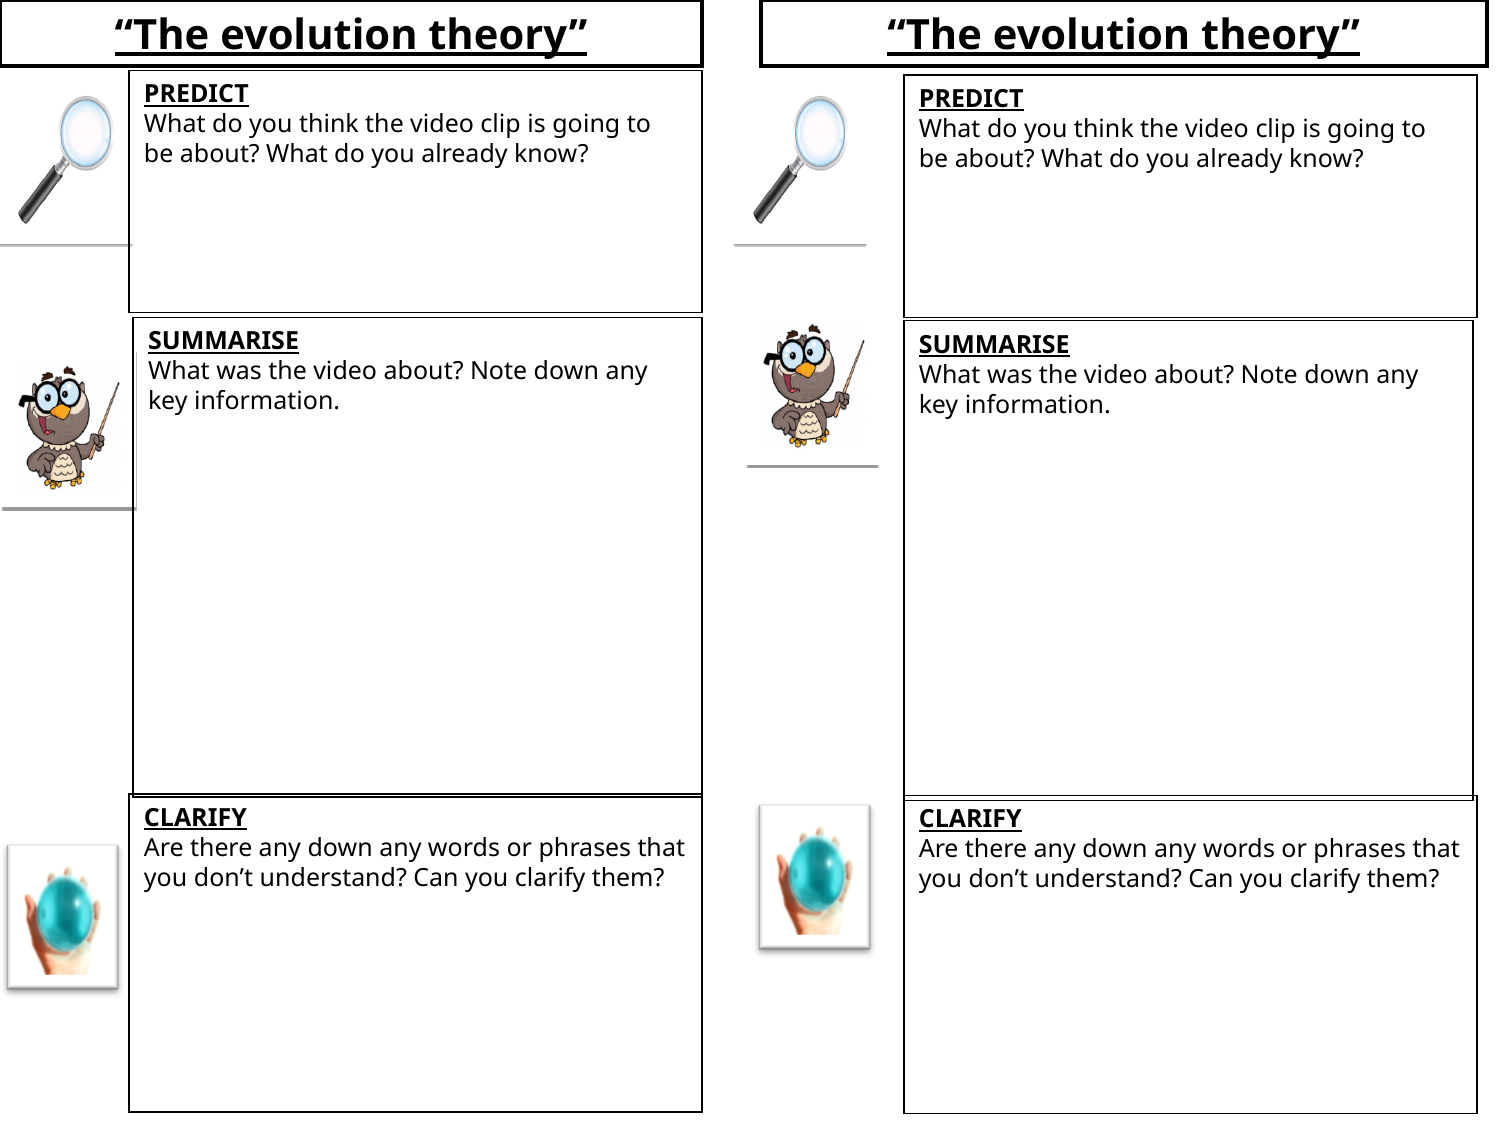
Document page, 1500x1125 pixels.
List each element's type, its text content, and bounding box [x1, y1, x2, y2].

text_box SUMMARISE What was the video about? Note down any key information. [903, 320, 1473, 795]
picture [760, 320, 867, 451]
text_box “The evolution theory” [760, 0, 1488, 66]
text_box PREDICT What do you think the video clip is going to be about? What do you already know? [903, 75, 1477, 318]
text_box SUMMARISE What was the video about? Note down any key information. [133, 317, 703, 793]
text_box “The evolution theory” [0, 0, 703, 66]
picture [15, 362, 122, 493]
picture [747, 796, 881, 963]
text_box PREDICT What do you think the video clip is going to be about? What do you already know? [128, 70, 703, 313]
picture [0, 836, 129, 1003]
picture [13, 89, 119, 230]
text_box CLARIFY Are there any down any words or phrases that you don’t understand? Can you clarify them? [903, 795, 1477, 1114]
picture [748, 89, 853, 230]
text_box CLARIFY Are there any down any words or phrases that you don’t understand? Can you clarify them? [128, 793, 703, 1112]
